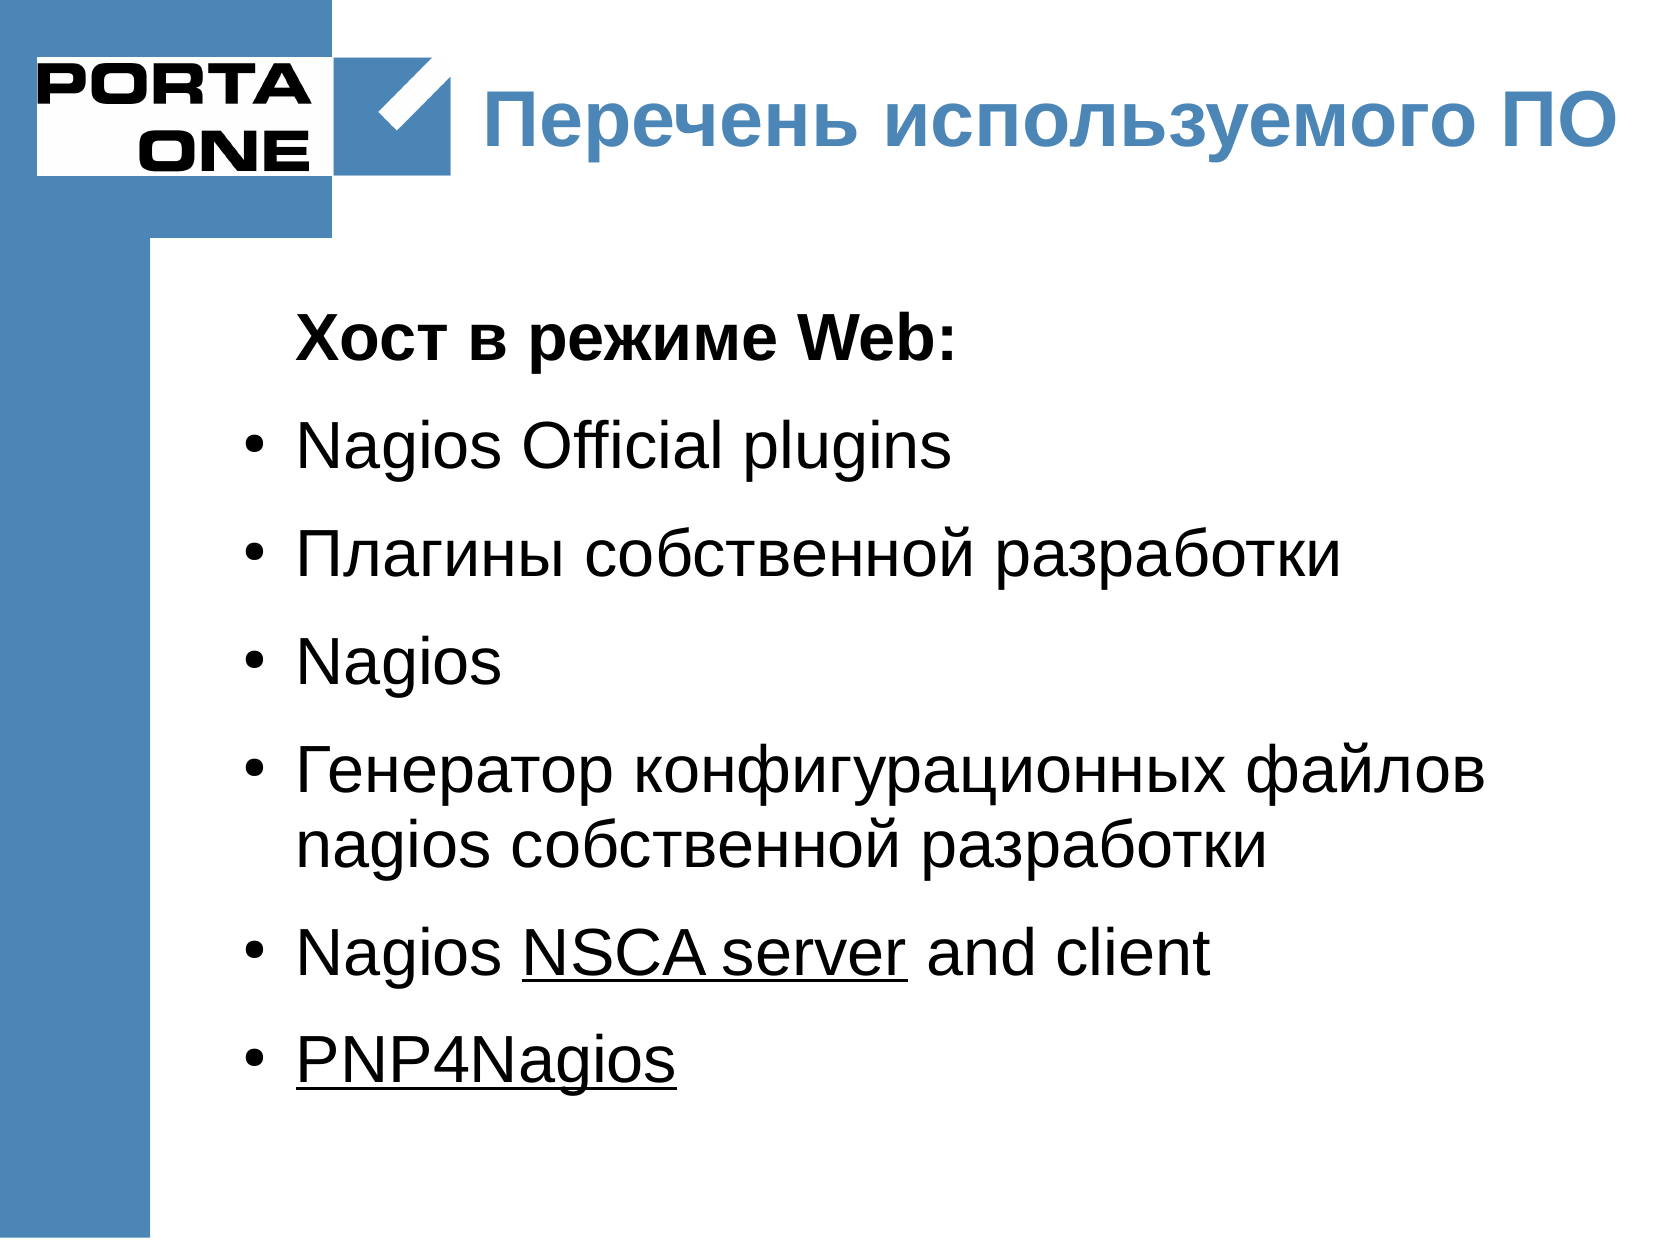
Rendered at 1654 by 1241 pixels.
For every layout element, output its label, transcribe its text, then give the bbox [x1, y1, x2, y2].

title Перечень используемого ПО [449, 0, 1653, 239]
list Хост в режиме Web: Nagios Official plugins Плагины собственной разработки Nagios Генератор конфигурационных файлов nagios собственной разработки Nagios NSCA server and client PNP4Nagios [225, 300, 1576, 1163]
picture [37, 57, 449, 176]
text_box [0, 0, 332, 1238]
